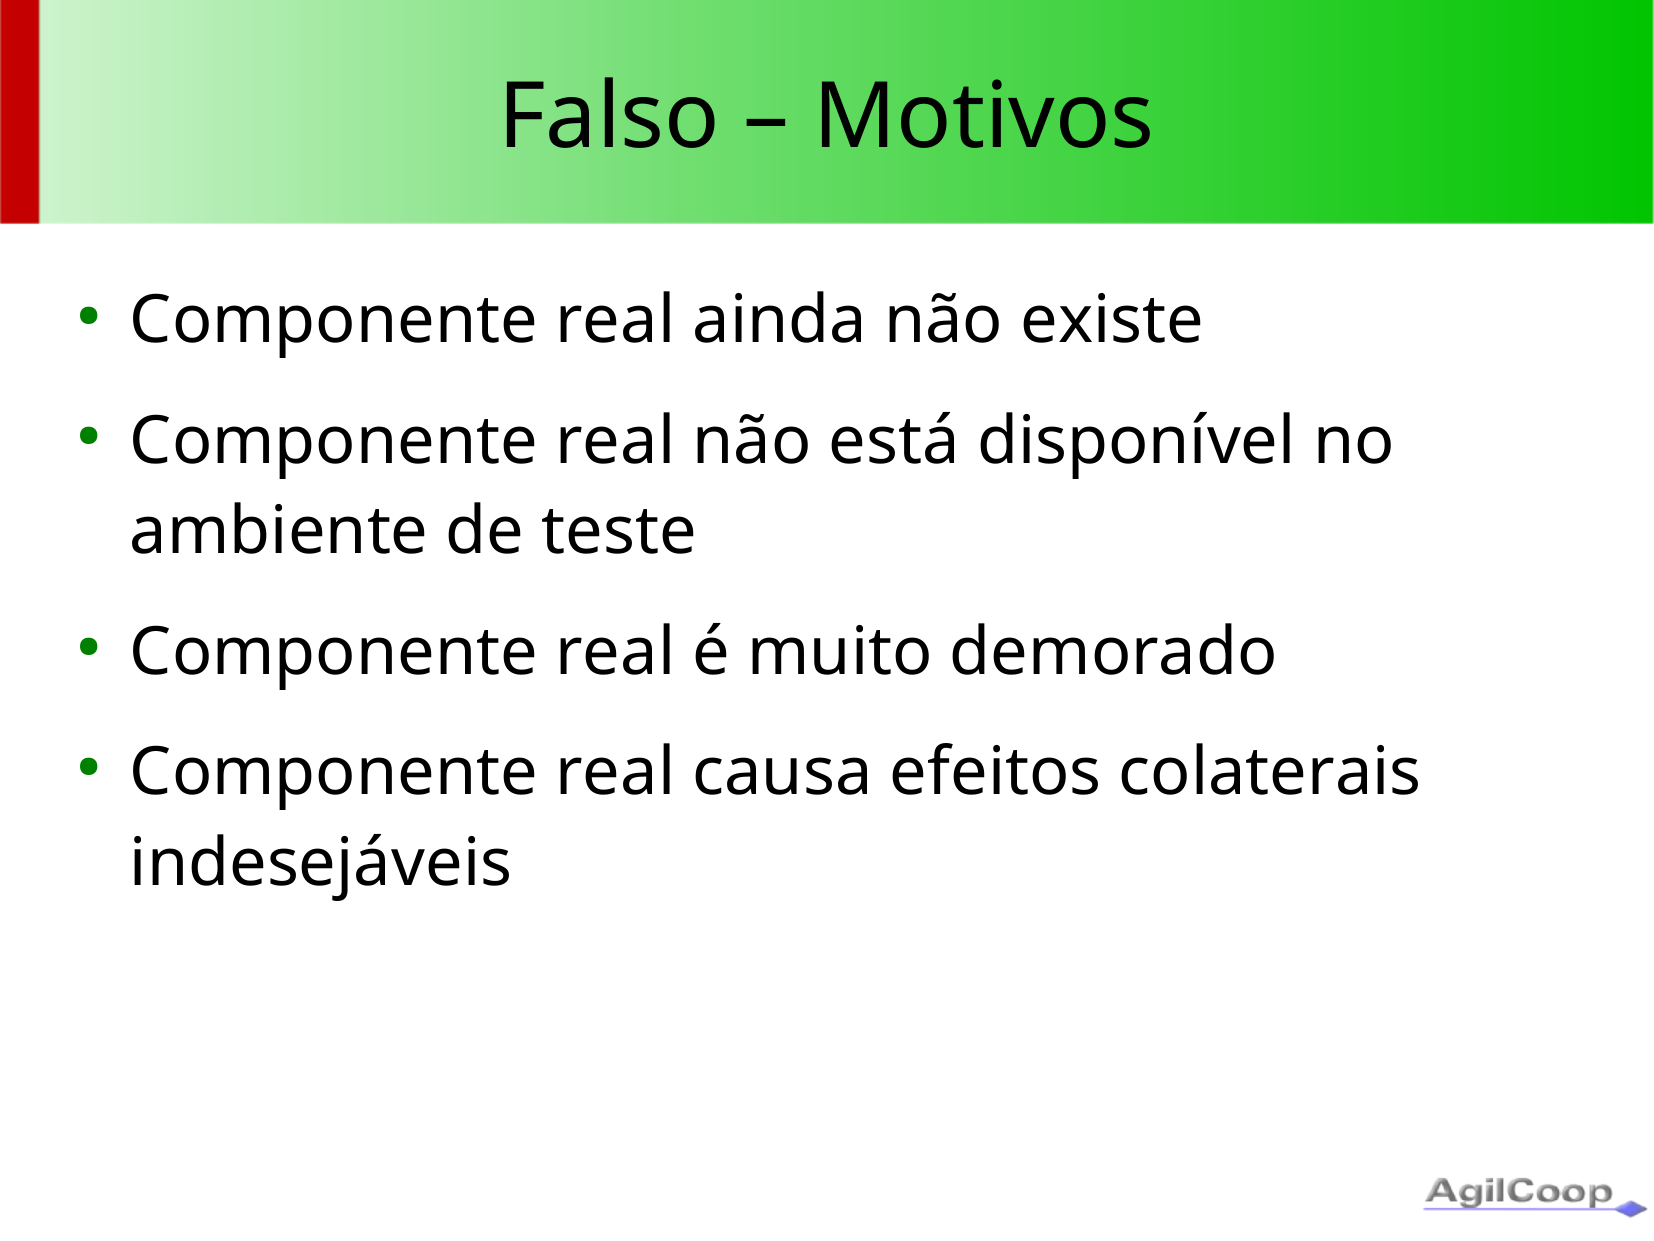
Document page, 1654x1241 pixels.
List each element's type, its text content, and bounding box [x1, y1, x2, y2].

picture [0, 0, 1654, 1241]
title Falso – Motivos [82, 8, 1571, 216]
list Componente real ainda não existe Componente real não está disponível no ambiente de teste Componente real é muito demorado Componente real causa efeitos colaterais indesejáveis [59, 271, 1607, 1108]
